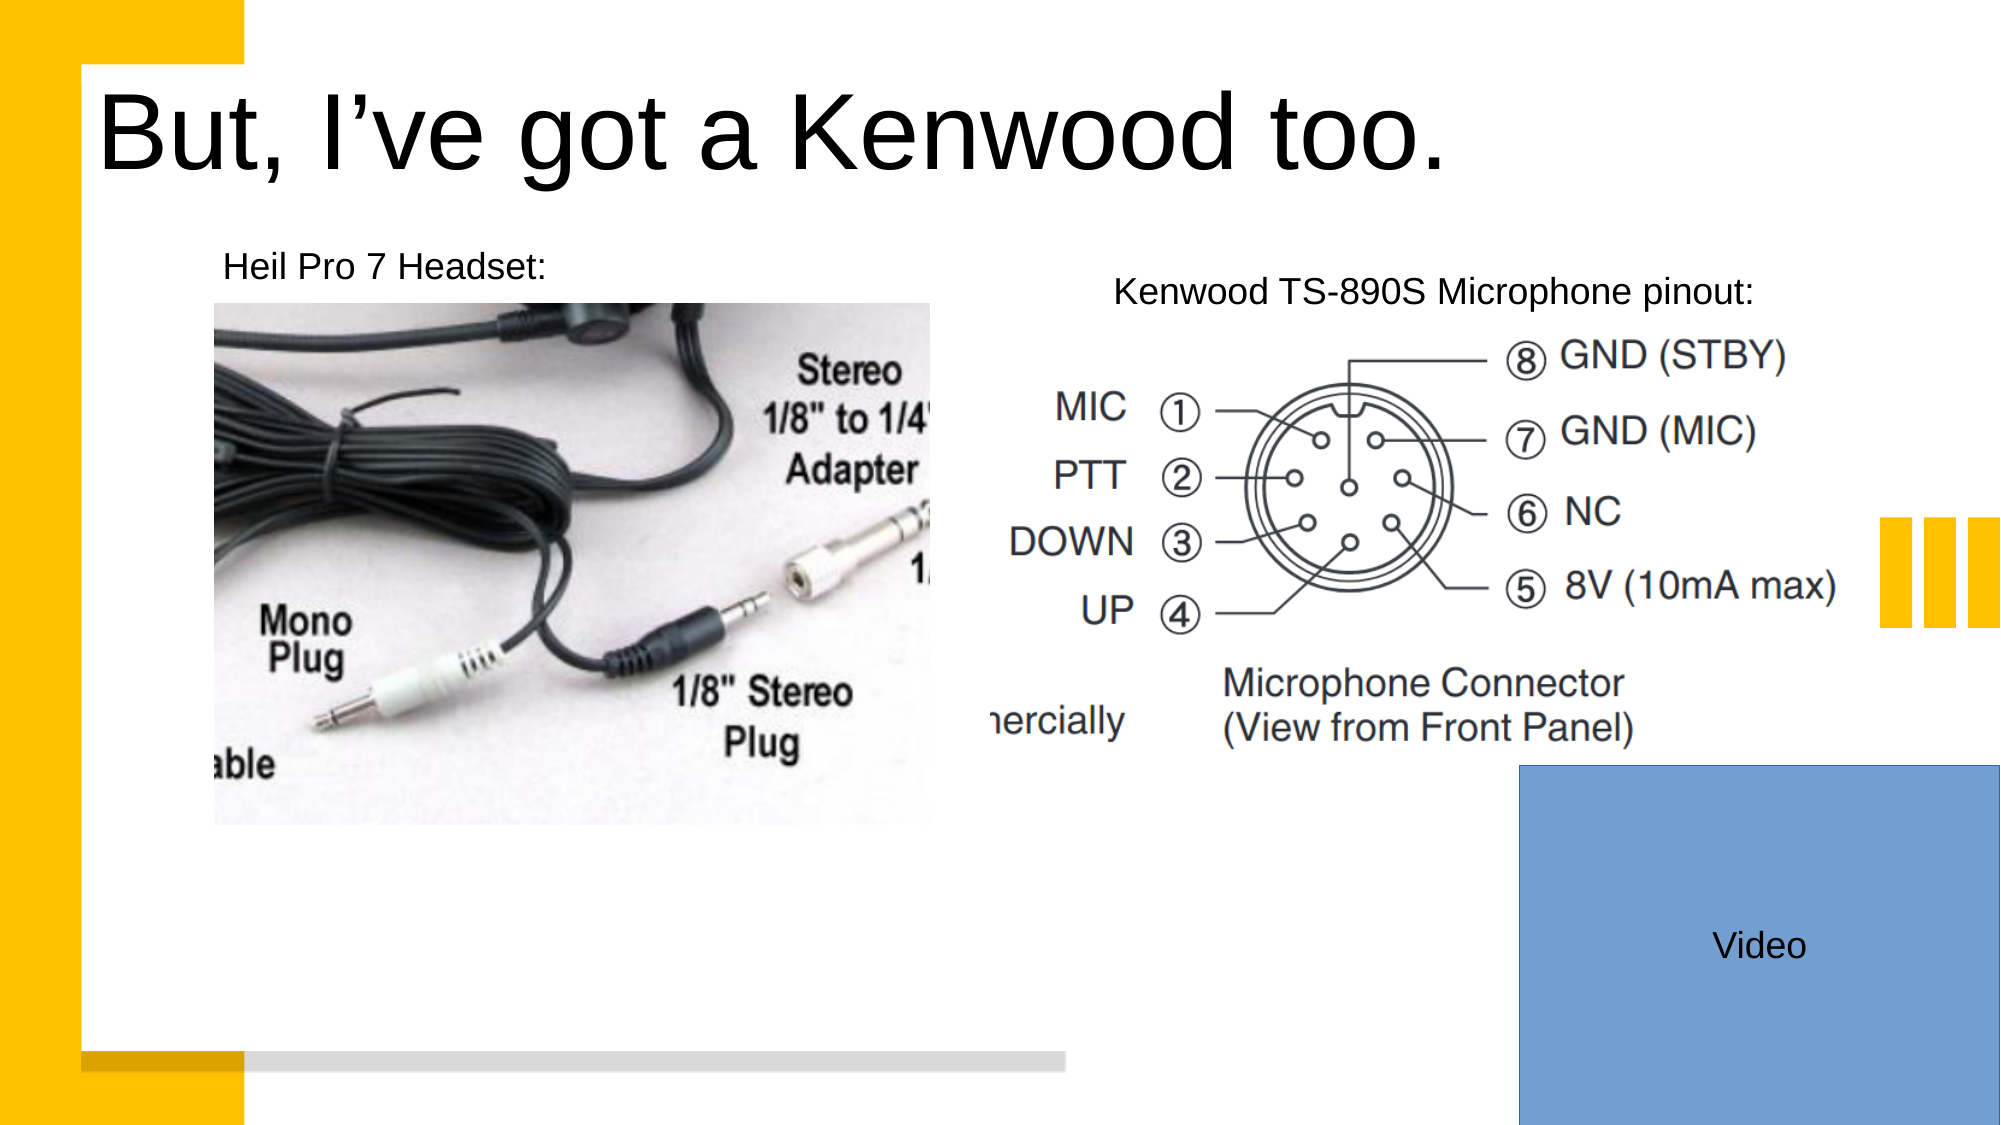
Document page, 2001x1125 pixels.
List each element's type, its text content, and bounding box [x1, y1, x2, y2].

text_box Kenwood TS-890S Microphone pinout: [1098, 262, 1771, 319]
text_box Video [1519, 765, 2000, 1125]
text_box But, I’ve got a Kenwood too. [81, 64, 1921, 201]
text_box Heil Pro 7 Headset: [207, 238, 563, 296]
picture [214, 303, 931, 826]
picture [990, 319, 1851, 766]
text_box [0, 0, 2000, 1125]
